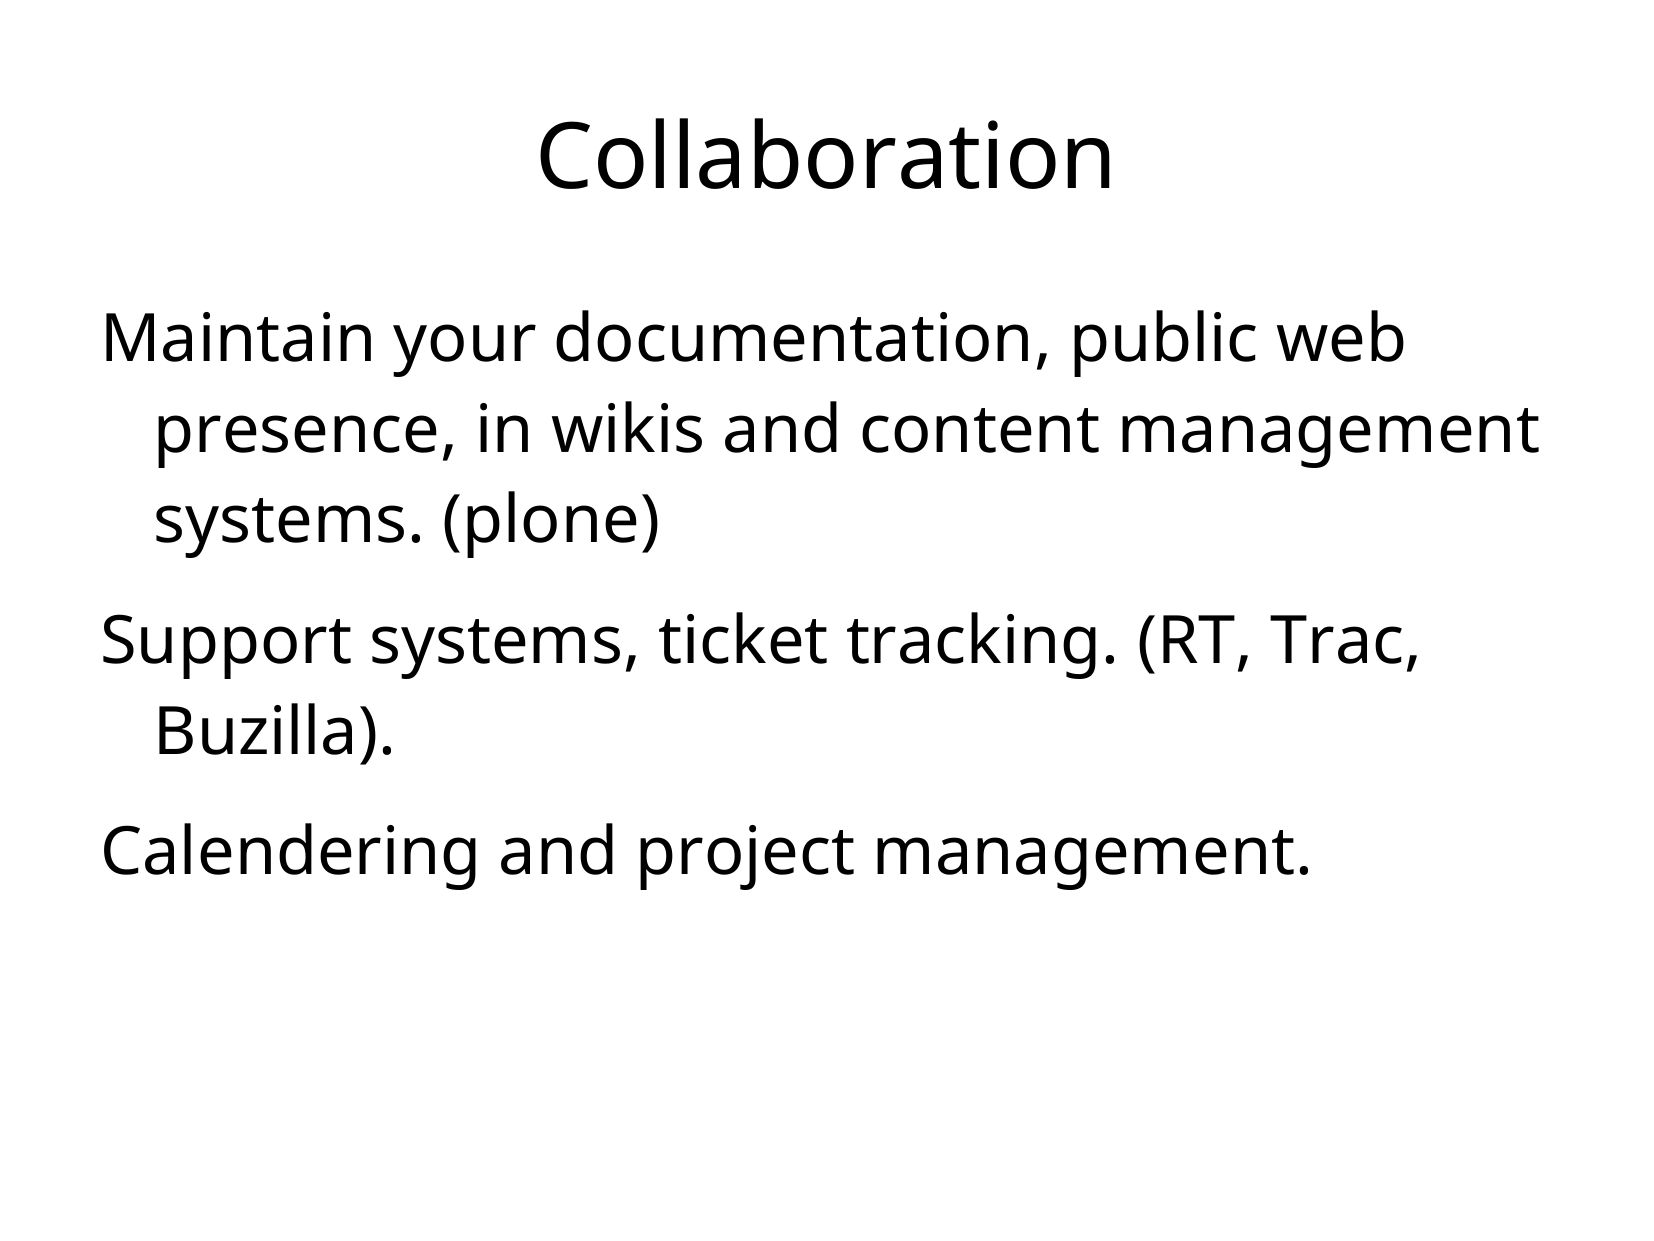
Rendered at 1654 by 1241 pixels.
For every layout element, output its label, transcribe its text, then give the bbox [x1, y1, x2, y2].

title Collaboration [82, 49, 1571, 257]
list Maintain your documentation, public web presence, in wikis and content management systems. (plone) Support systems, ticket tracking. (RT, Trac, Buzilla). Calendering and project management. [82, 290, 1571, 1109]
